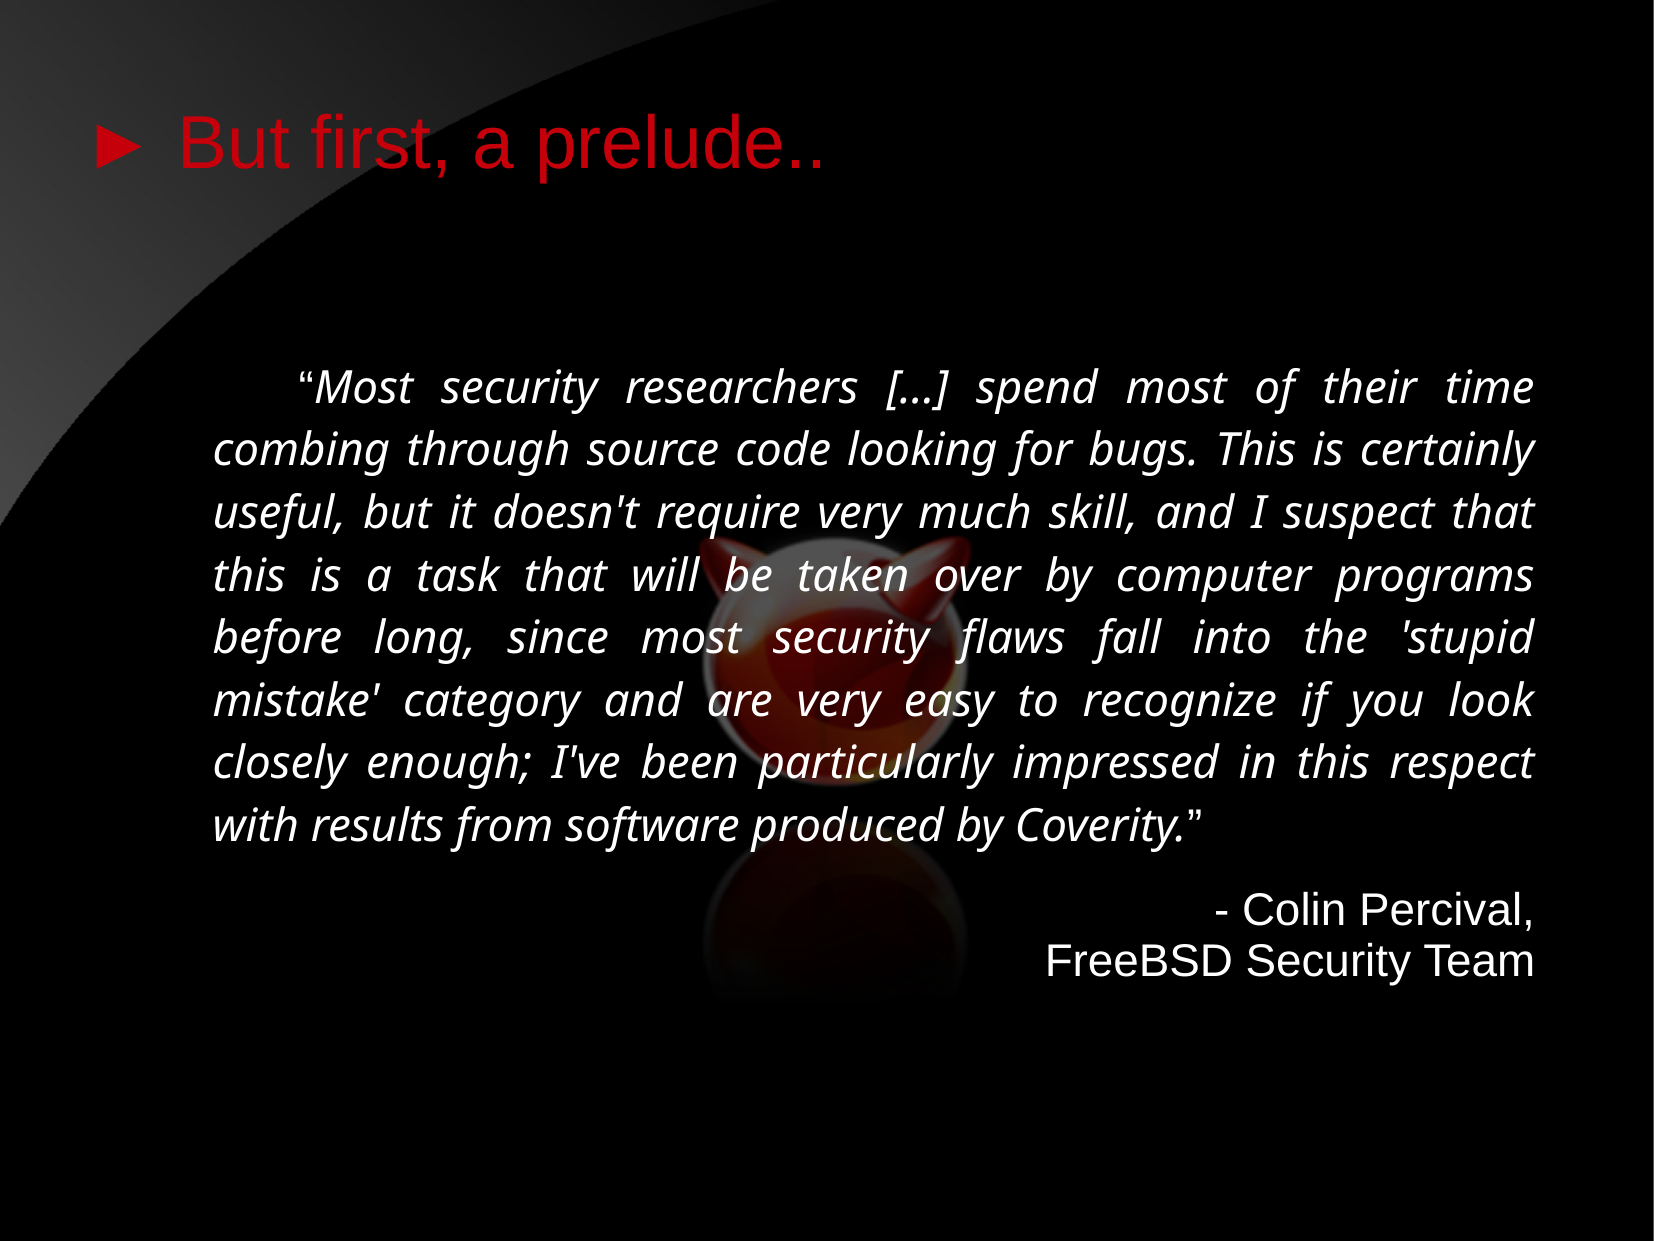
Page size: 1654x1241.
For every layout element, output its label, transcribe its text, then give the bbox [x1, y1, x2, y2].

title ► But first, a prelude.. [82, 49, 1571, 237]
picture [0, 0, 1654, 1241]
list “Most security researchers […] spend most of their time combing through source code looking for bugs. This is certainly useful, but it doesn't require very much skill, and I suspect that this is a task that will be taken over by computer programs before long, since most security flaws fall into the 'stupid mistake' category and are very easy to recognize if you look closely enough; I've been particularly impressed in this respect with results from software produced by Coverity.” - Colin Percival, FreeBSD Security Team [141, 354, 1536, 1034]
